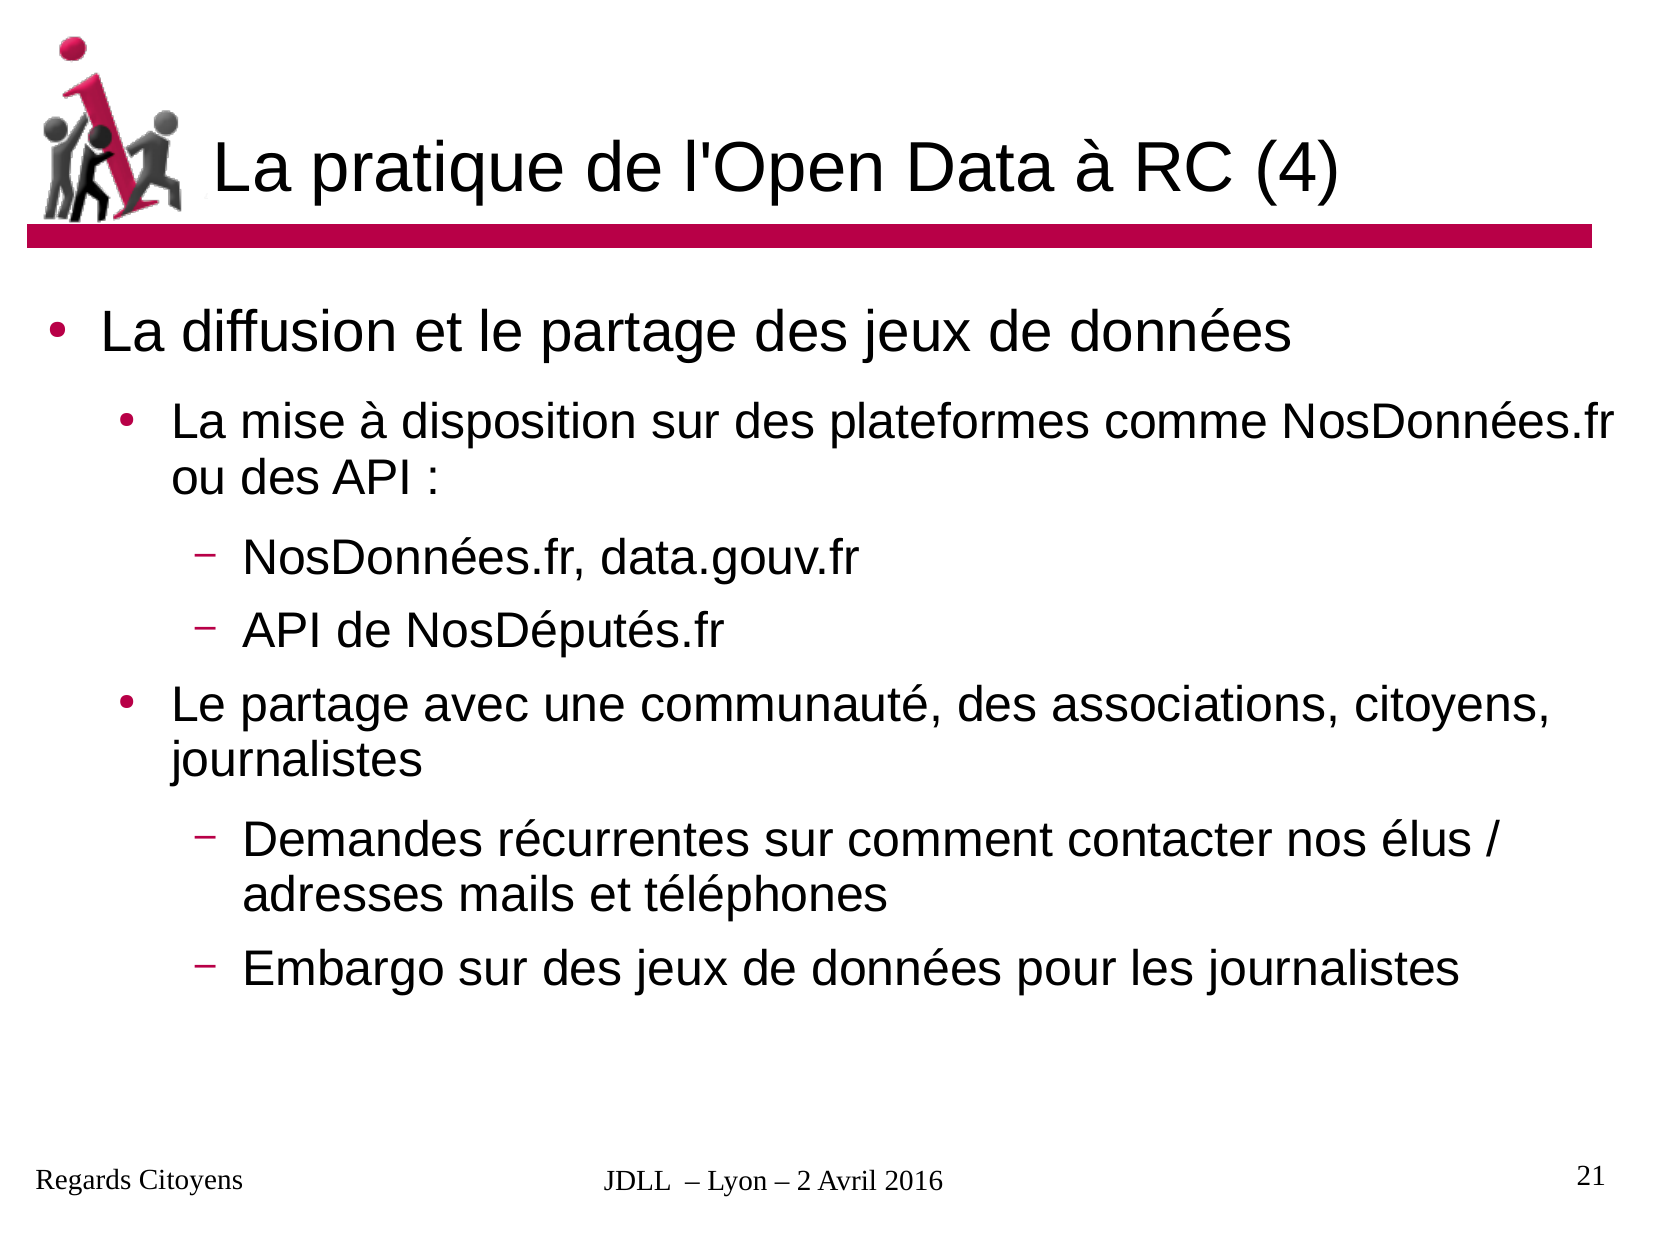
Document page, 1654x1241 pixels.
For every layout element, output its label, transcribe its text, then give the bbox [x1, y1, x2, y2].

picture [27, 31, 208, 224]
title La pratique de l'Open Data à RC (4) [212, 70, 1648, 264]
list La diffusion et le partage des jeux de données La mise à disposition sur des plateformes comme NosDonnées.fr ou des API : NosDonnées.fr, data.gouv.fr API de NosDéputés.fr Le partage avec une communauté, des associations, citoyens, journalistes Demandes récurrentes sur comment contacter nos élus / adresses mails et téléphones Embargo sur des jeux de données pour les journalistes [29, 194, 1654, 1052]
